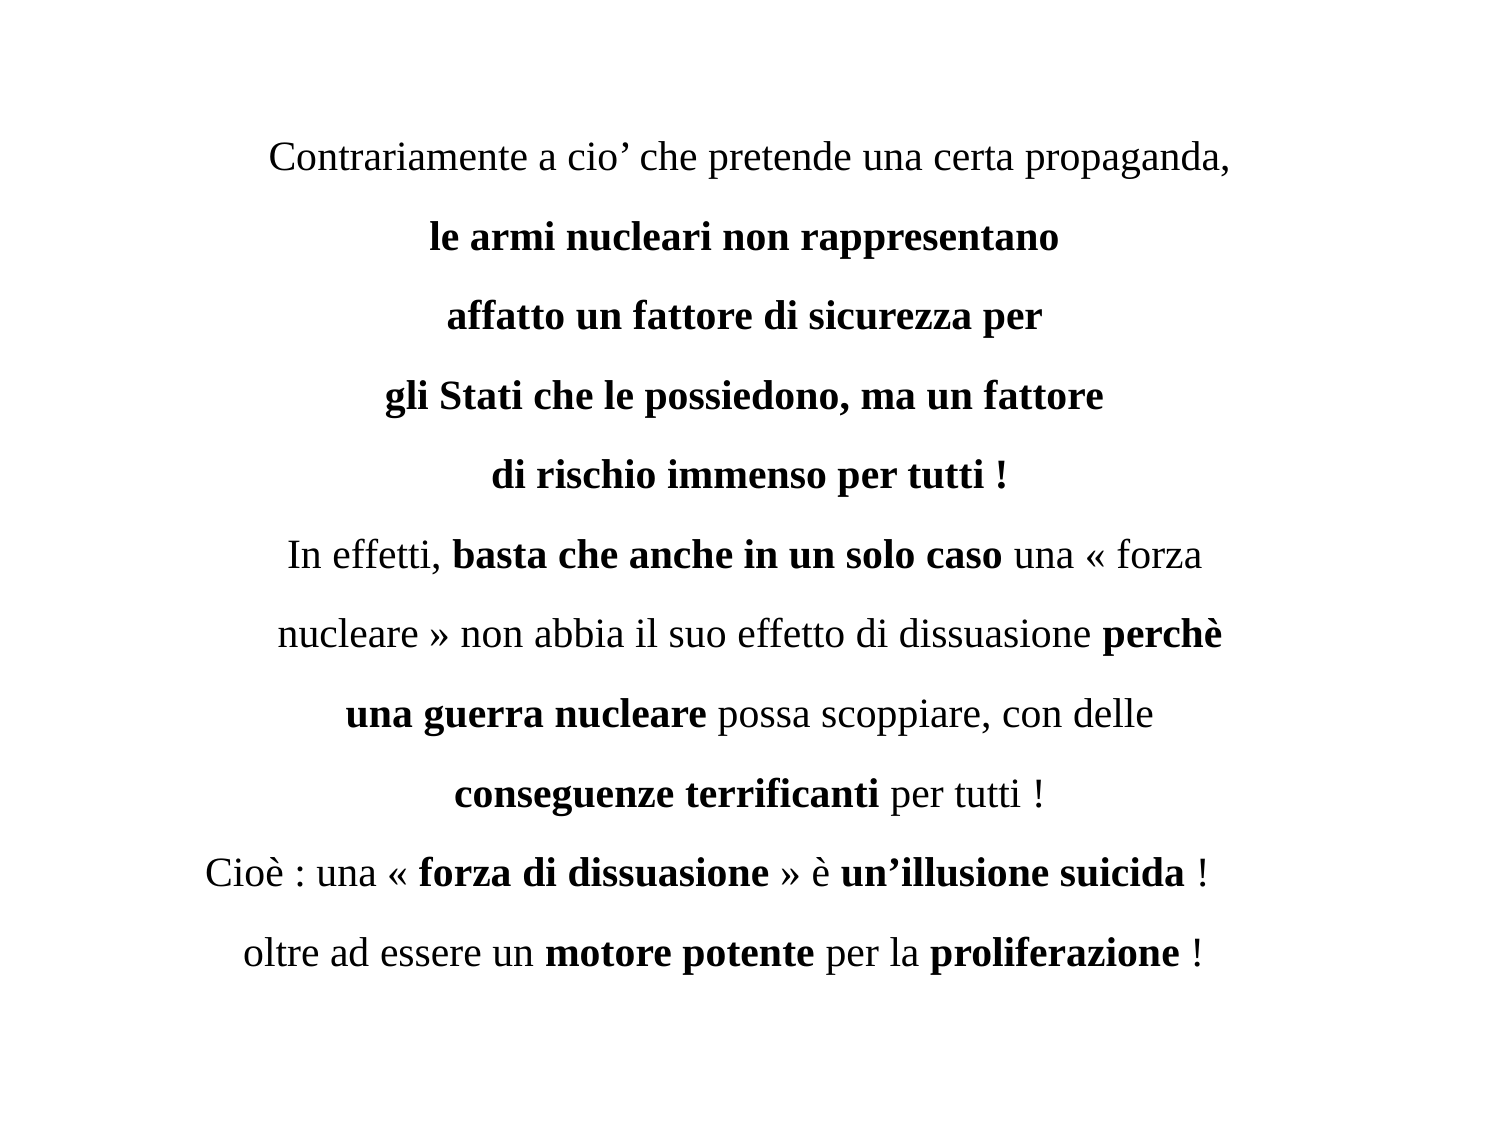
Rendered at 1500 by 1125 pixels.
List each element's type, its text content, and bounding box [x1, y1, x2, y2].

list Contrariamente a cio’ che pretende una certa propaganda, le armi nucleari non rappresentano affatto un fattore di sicurezza per gli Stati che le possiedono, ma un fattore di rischio immenso per tutti ! In effetti, basta che anche in un solo caso una « forza nucleare » non abbia il suo effetto di dissuasione perchè una guerra nucleare possa scoppiare, con delle conseguenze terrificanti per tutti ! Cioè : una « forza di dissuasione » è un’illusione suicida ! oltre ad essere un motore potente per la proliferazione ! [75, 42, 1425, 1005]
